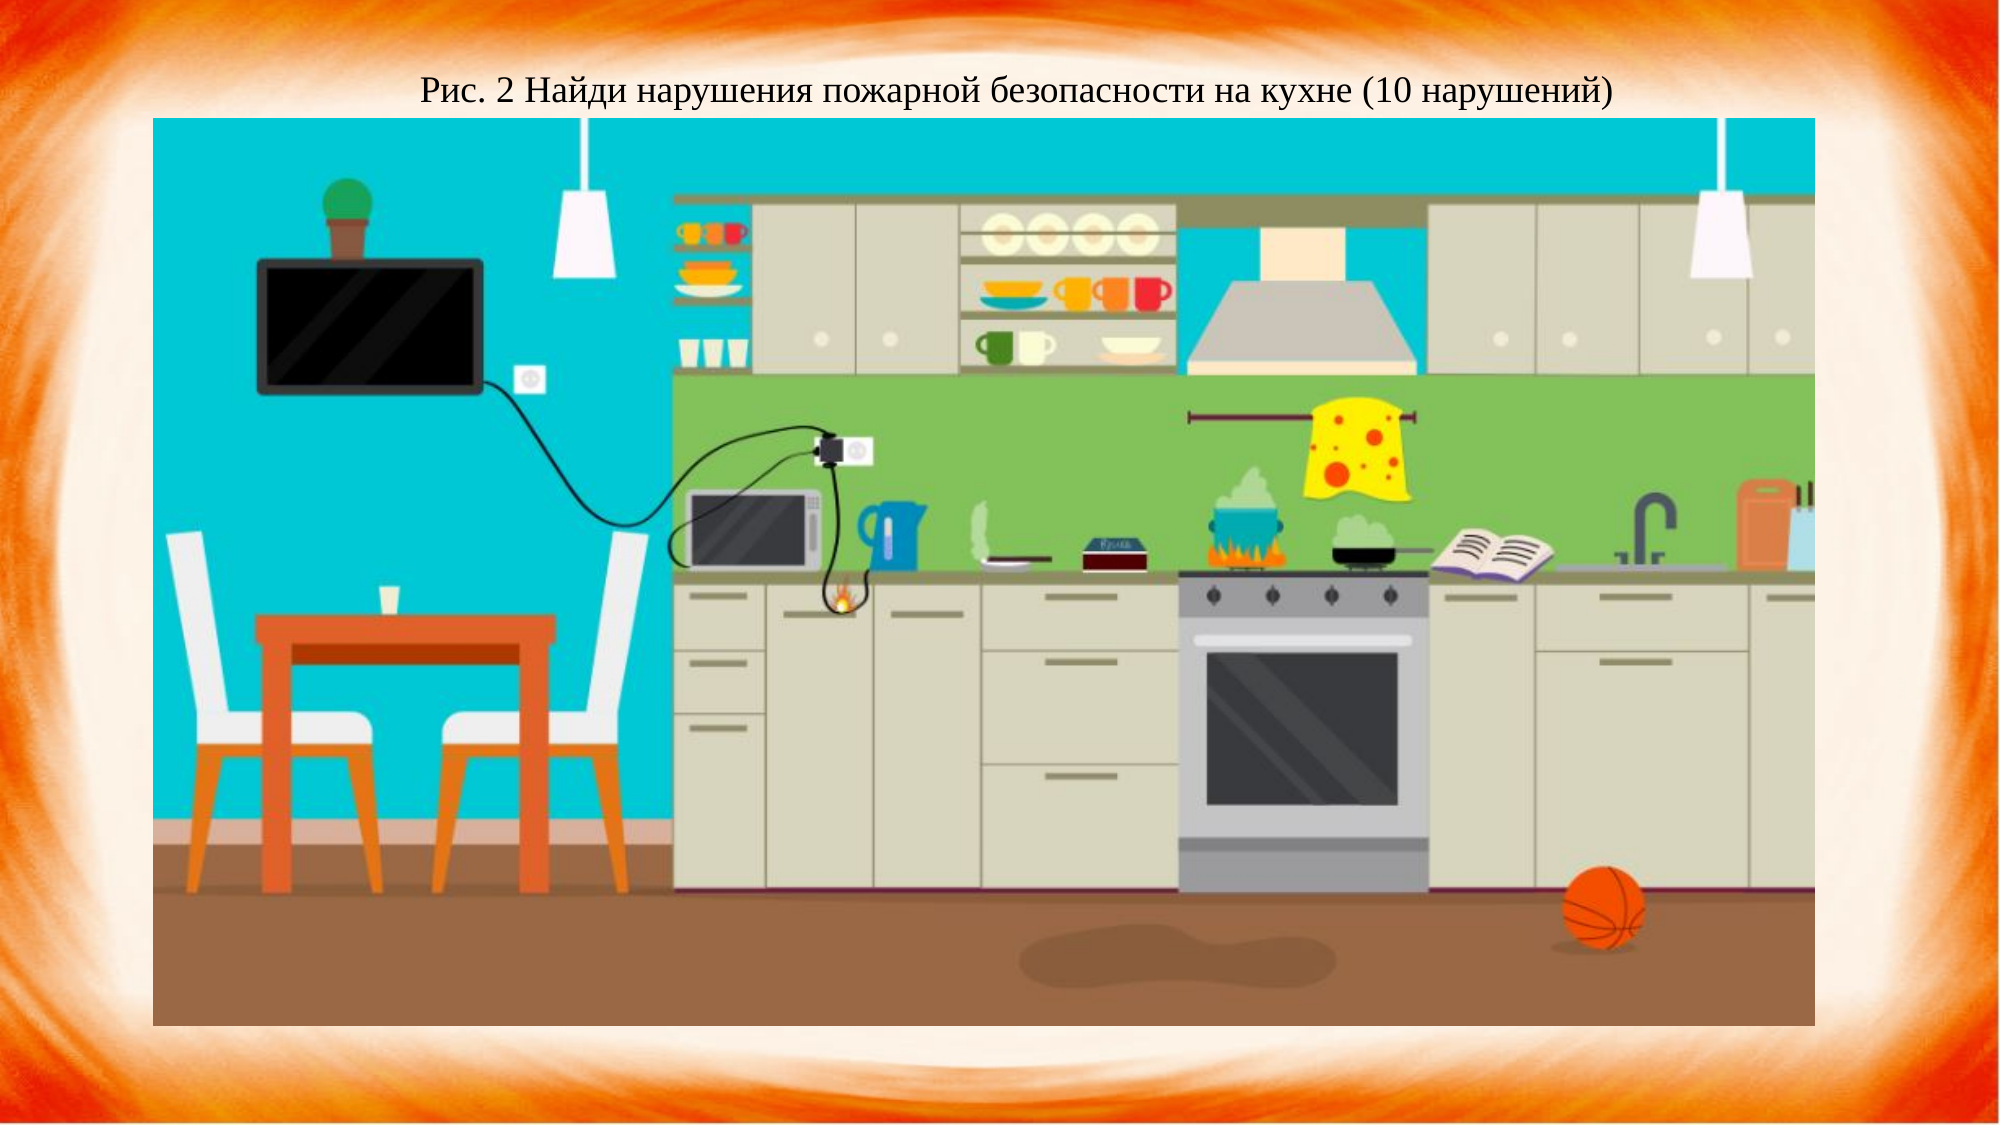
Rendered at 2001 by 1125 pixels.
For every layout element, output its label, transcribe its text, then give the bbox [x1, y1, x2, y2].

picture [0, 0, 2000, 1125]
text_box Рис. 2 Найди нарушения пожарной безопасности на кухне (10 нарушений) [108, 57, 1926, 119]
